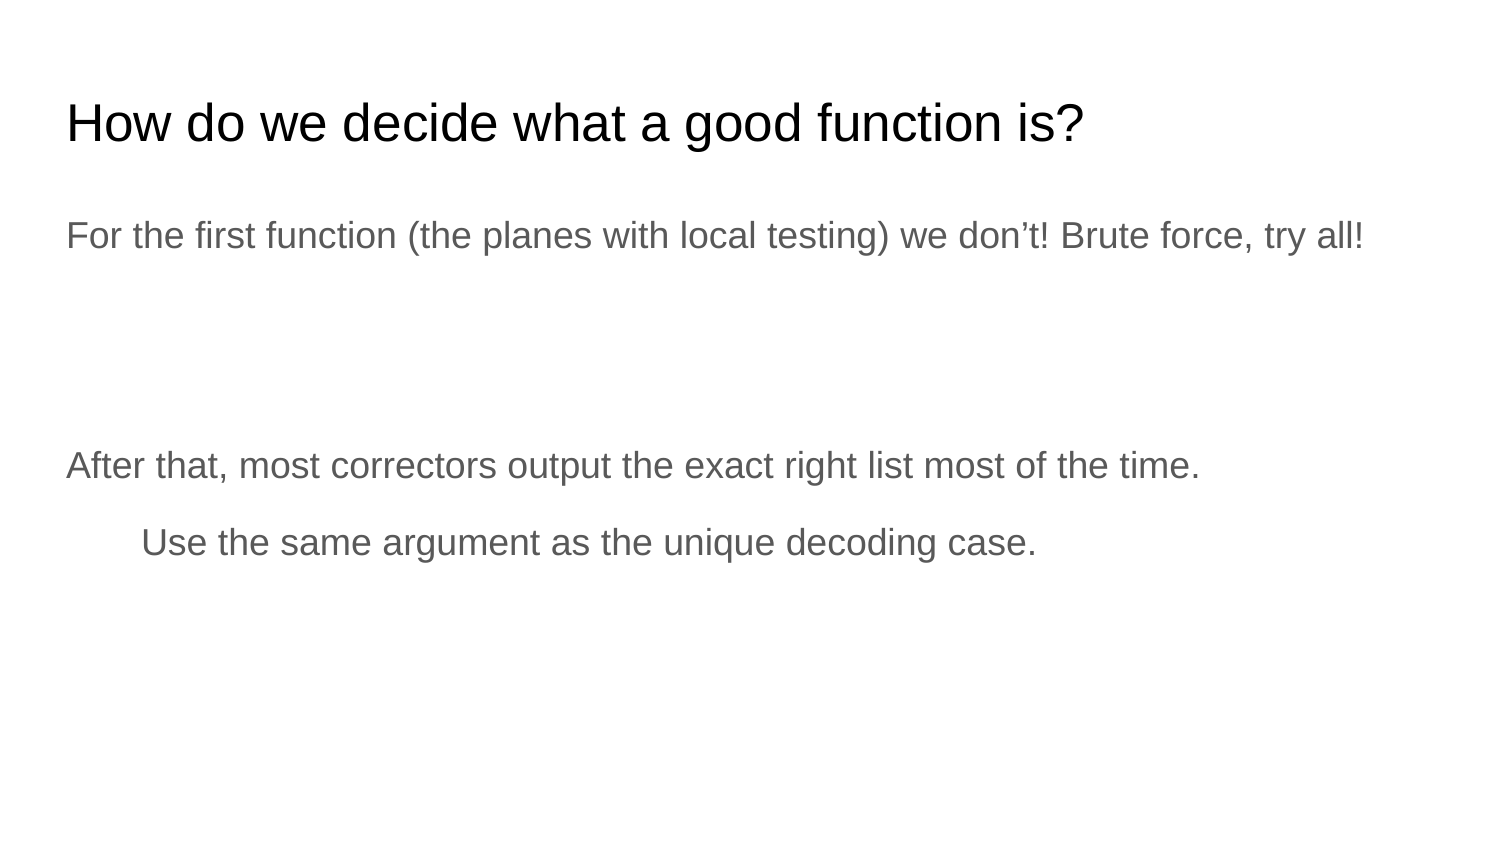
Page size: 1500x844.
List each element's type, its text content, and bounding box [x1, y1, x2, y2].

title How do we decide what a good function is? [51, 72, 1449, 167]
list For the first function (the planes with local testing) we don’t! Brute force, try all! After that, most correctors output the exact right list most of the time. Use the same argument as the unique decoding case. [51, 189, 1449, 750]
